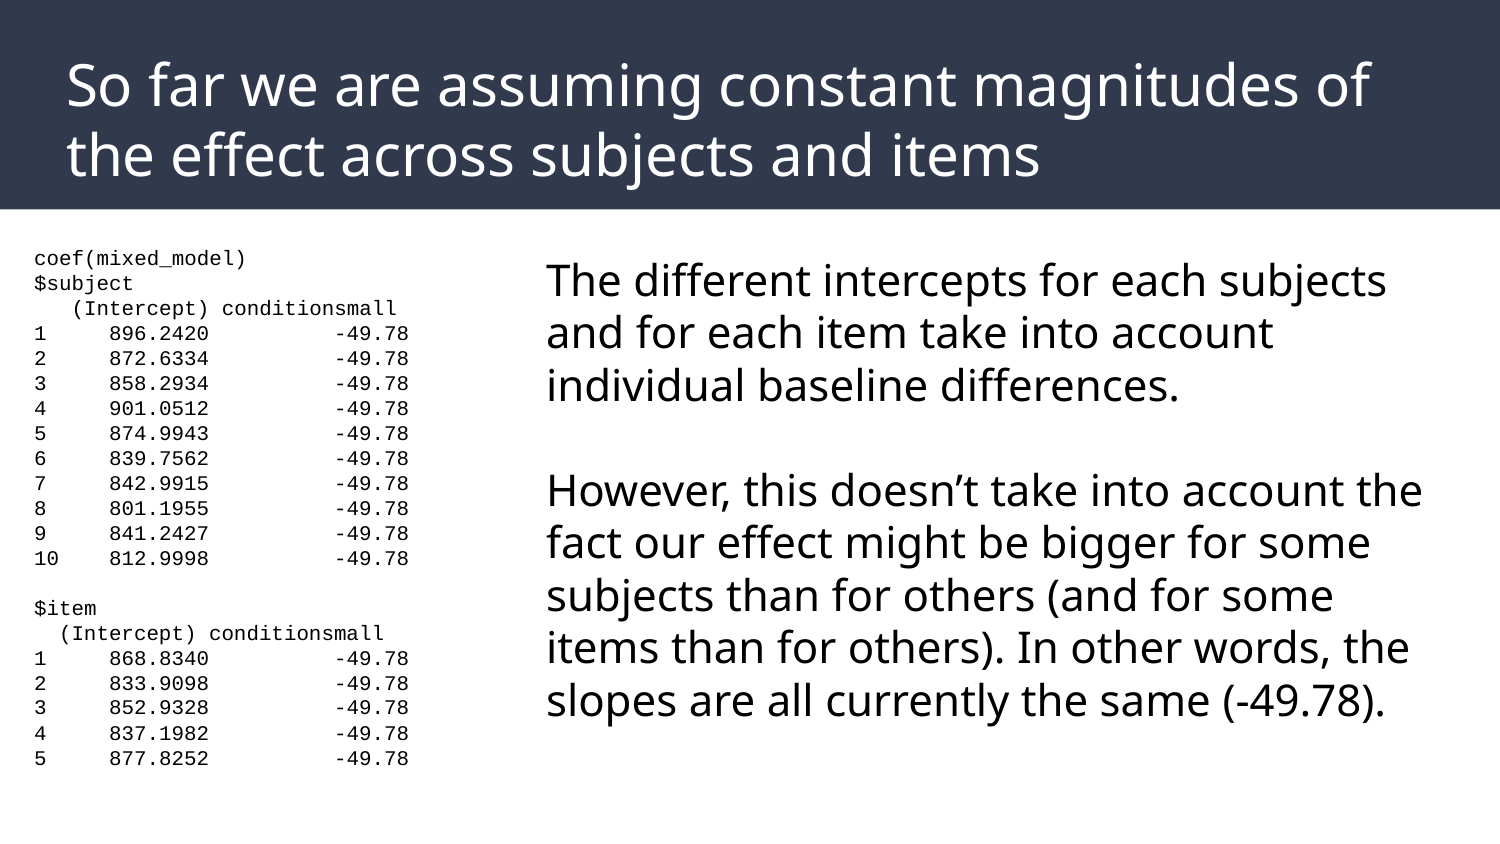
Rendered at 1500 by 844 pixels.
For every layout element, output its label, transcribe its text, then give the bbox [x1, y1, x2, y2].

text_box The different intercepts for each subjects and for each item take into account individual baseline differences. However, this doesn’t take into account the fact our effect might be bigger for some subjects than for others (and for some items than for others). In other words, the slopes are all currently the same (-49.78). [530, 237, 1475, 821]
text_box coef(mixed_model) $subject (Intercept) conditionsmall 1 896.2420 -49.78 2 872.6334 -49.78 3 858.2934 -49.78 4 901.0512 -49.78 5 874.9943 -49.78 6 839.7562 -49.78 7 842.9915 -49.78 8 801.1955 -49.78 9 841.2427 -49.78 10 812.9998 -49.78 $item (Intercept) conditionsmall 1 868.8340 -49.78 2 833.9098 -49.78 3 852.9328 -49.78 4 837.1982 -49.78 5 877.8252 -49.78 [19, 229, 1417, 821]
title So far we are assuming constant magnitudes of the effect across subjects and items [51, 32, 1449, 136]
